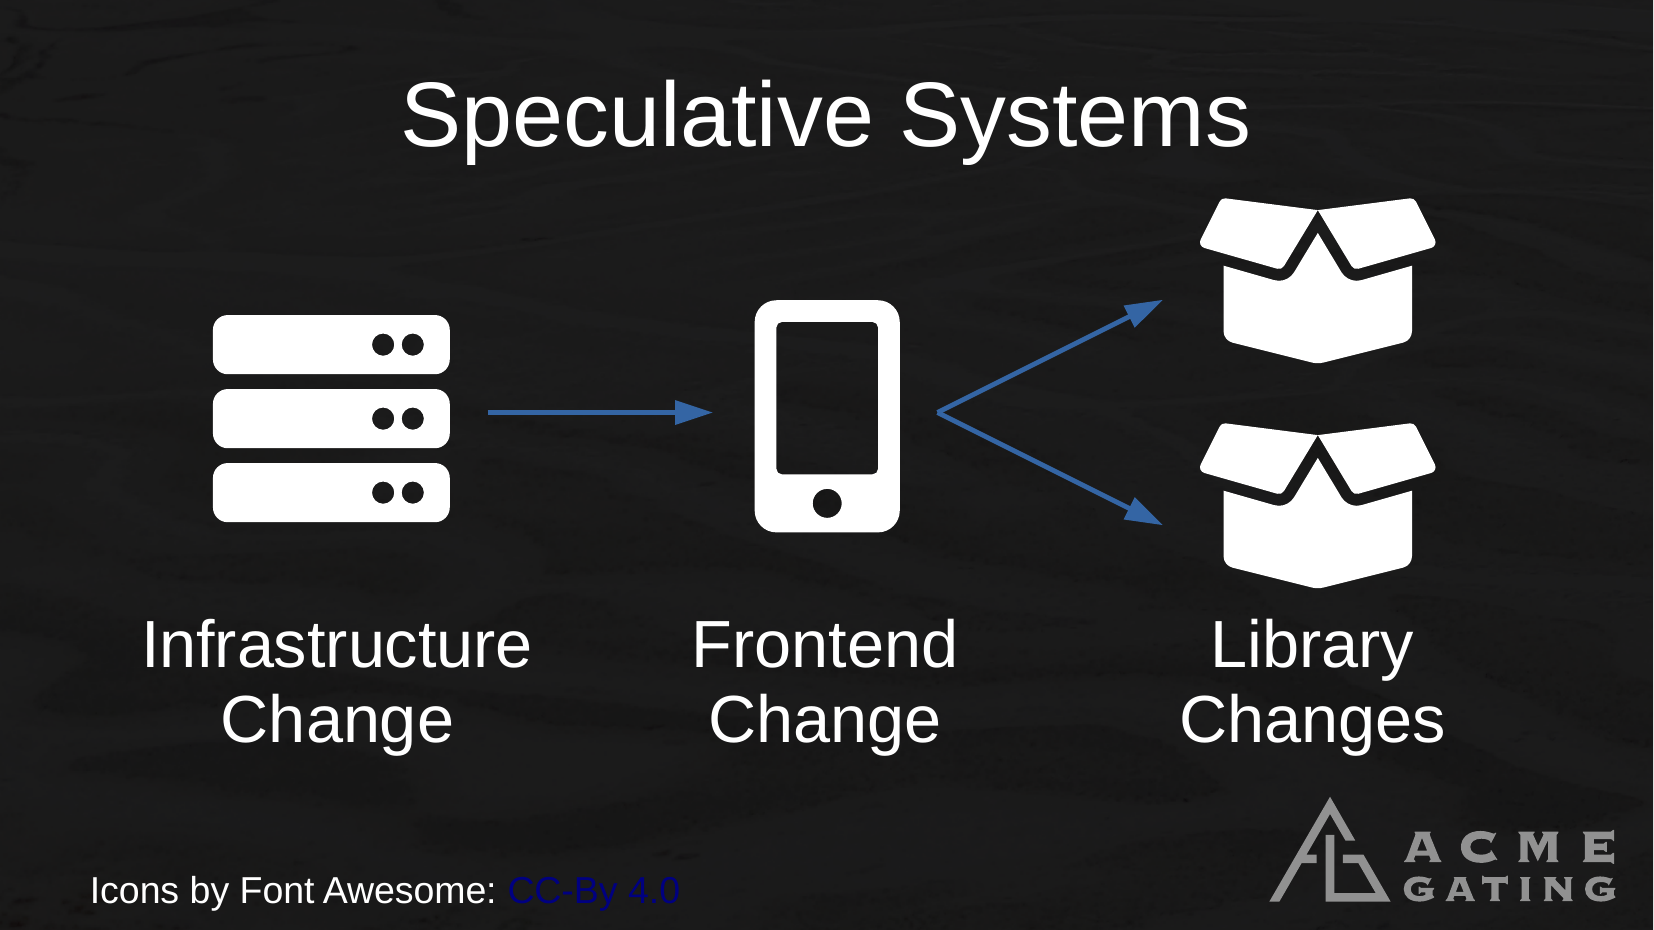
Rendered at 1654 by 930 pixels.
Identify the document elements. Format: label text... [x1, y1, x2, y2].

text_box Library Changes [1125, 600, 1501, 765]
text_box Frontend Change [637, 600, 1013, 765]
text_box Infrastructure Change [112, 600, 563, 765]
text_box Icons by Font Awesome: CC-By 4.0 [75, 862, 863, 920]
picture [0, 0, 1654, 930]
title Speculative Systems [82, 37, 1571, 193]
